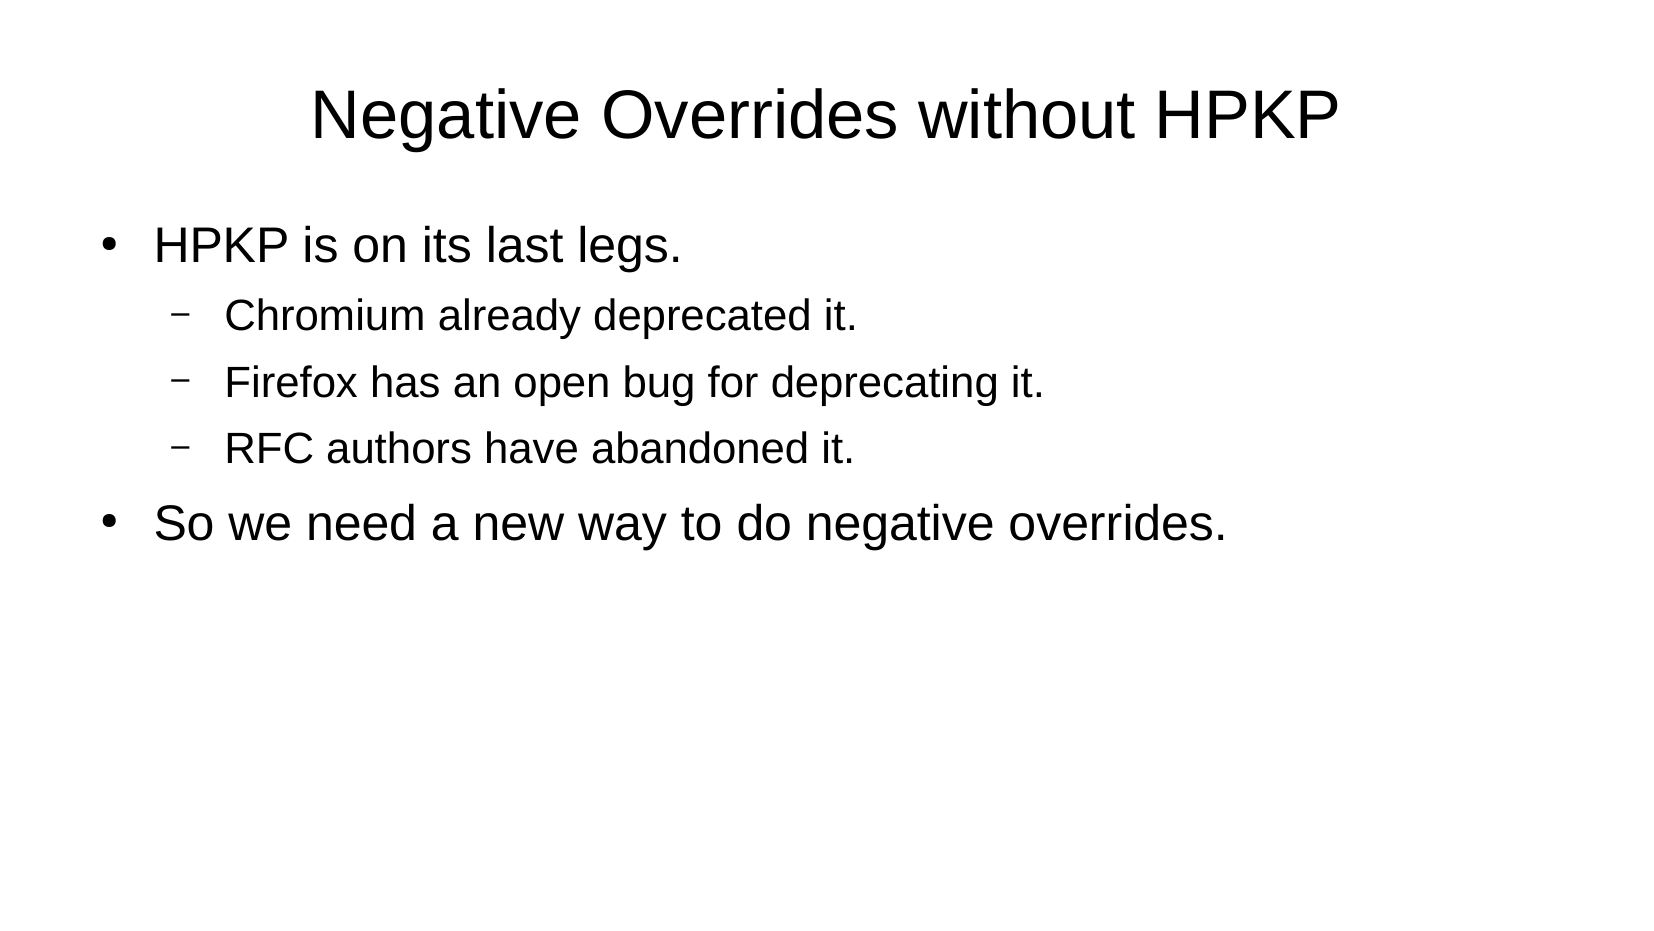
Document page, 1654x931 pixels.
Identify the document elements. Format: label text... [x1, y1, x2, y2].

list HPKP is on its last legs. Chromium already deprecated it. Firefox has an open bug for deprecating it. RFC authors have abandoned it. So we need a new way to do negative overrides. [82, 217, 1571, 757]
title Negative Overrides without HPKP [82, 37, 1571, 193]
